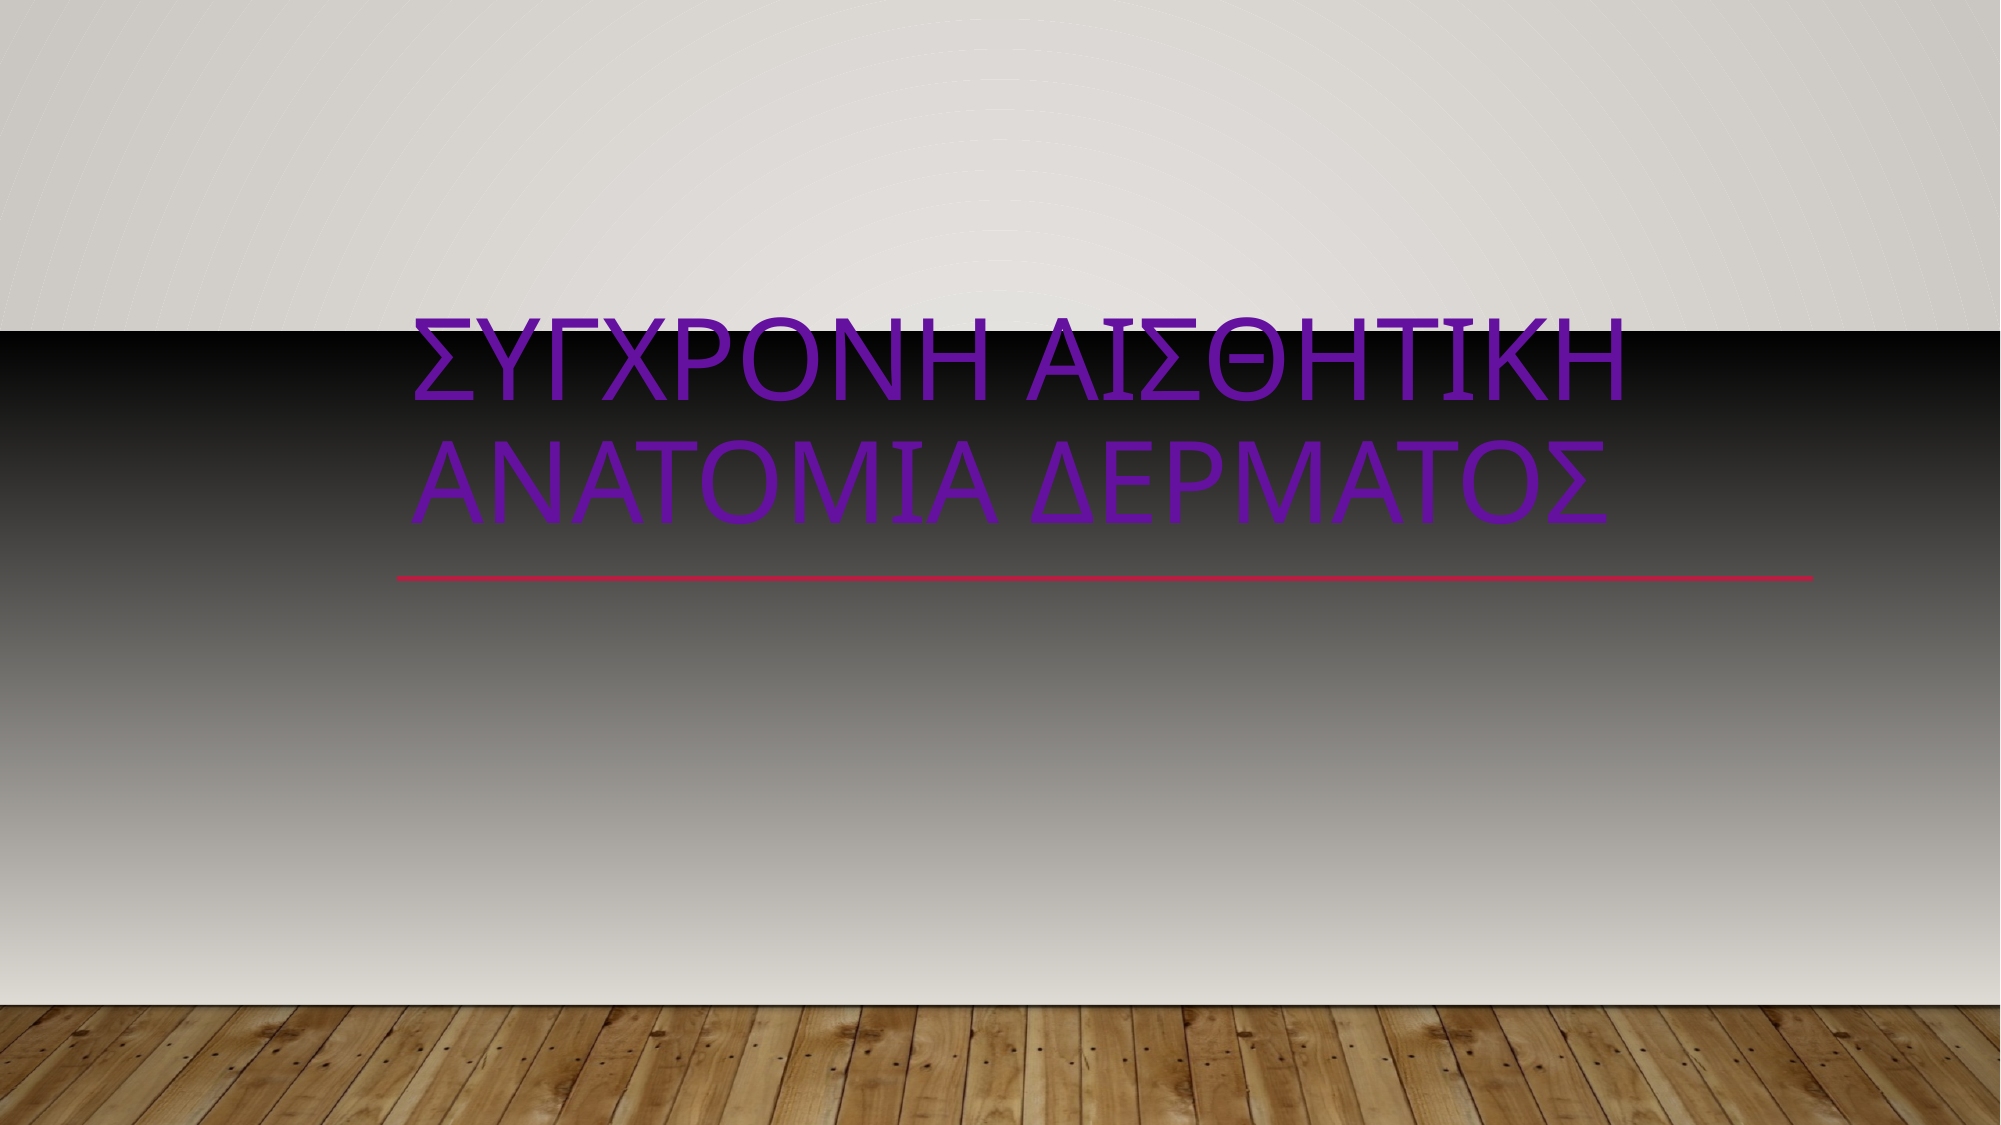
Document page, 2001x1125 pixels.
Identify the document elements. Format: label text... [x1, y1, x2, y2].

title ΣΥΓΧΡΟΝΗ ΑΙΣΘΗΤΙΚΗ ΑΝΑΤΟΜΙΑ ΔΕΡΜΑΤΟΣ [396, 131, 1814, 549]
